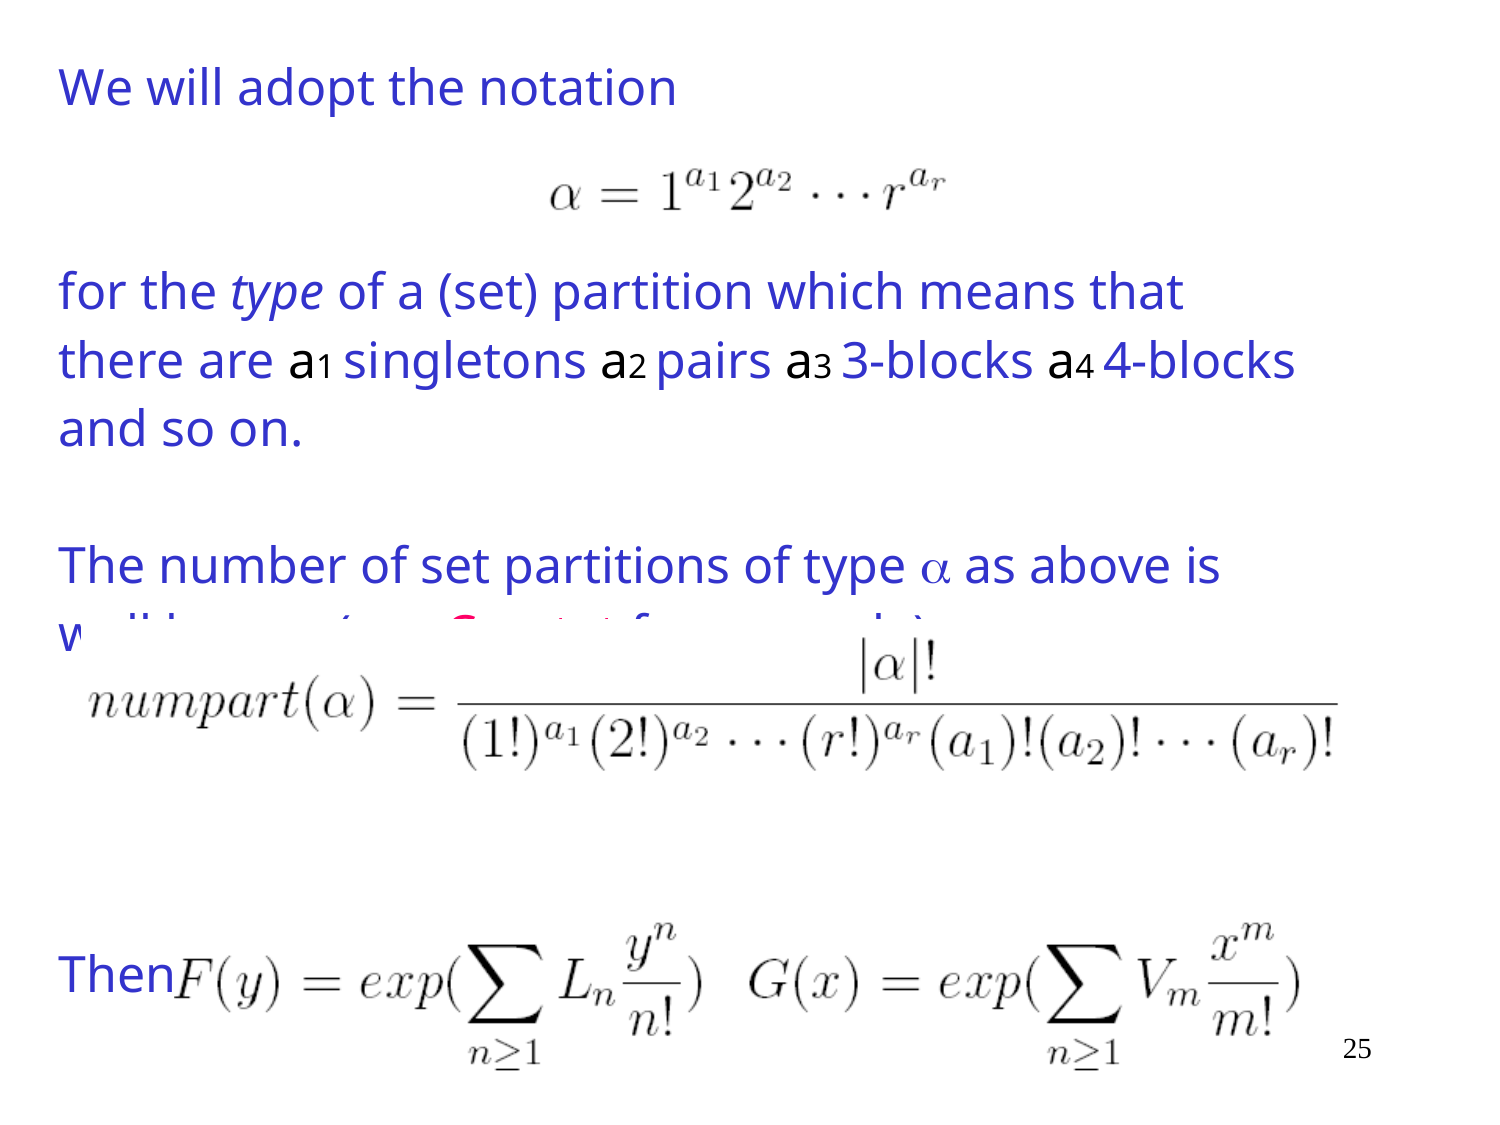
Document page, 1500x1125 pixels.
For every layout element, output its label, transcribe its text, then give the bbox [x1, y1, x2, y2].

picture [531, 156, 957, 234]
picture [81, 619, 1349, 785]
text_box We will adopt the notation for the type of a (set) partition which means that there are a1 singletons a2 pairs a3 3-blocks a4 4-blocks and so on. The number of set partitions of type  as above is well known (see Comtet for example) Then, with [44, 44, 1325, 1016]
picture [174, 912, 1307, 1080]
